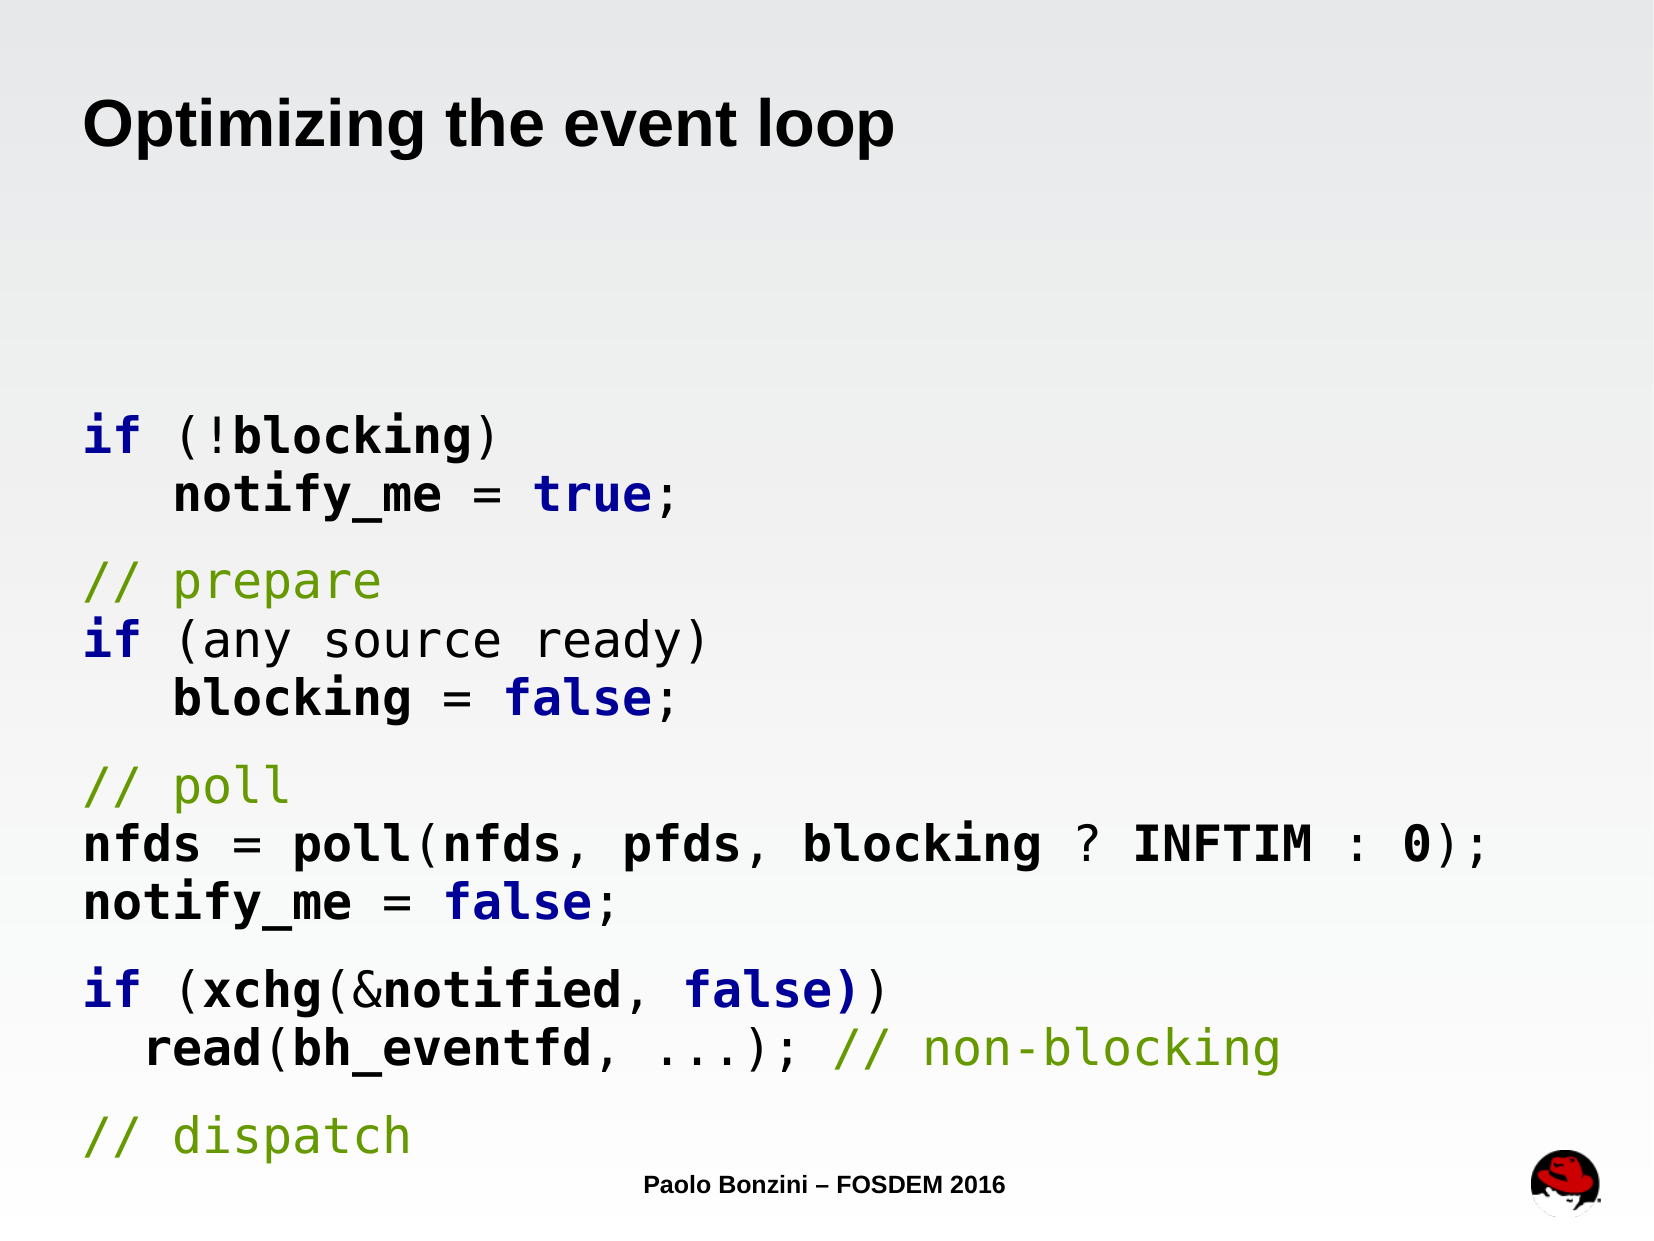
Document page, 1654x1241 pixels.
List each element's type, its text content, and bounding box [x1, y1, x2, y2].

picture [0, 0, 1654, 1241]
list if (!blocking) notify_me = true; // prepare if (any source ready) blocking = false; // poll nfds = poll(nfds, pfds, blocking ? INFTIM : 0); notify_me = false; if (xchg(&notified, false)) read(bh_eventfd, ...); // non-blocking // dispatch [82, 260, 1571, 1166]
title Optimizing the event loop [82, 19, 1571, 227]
